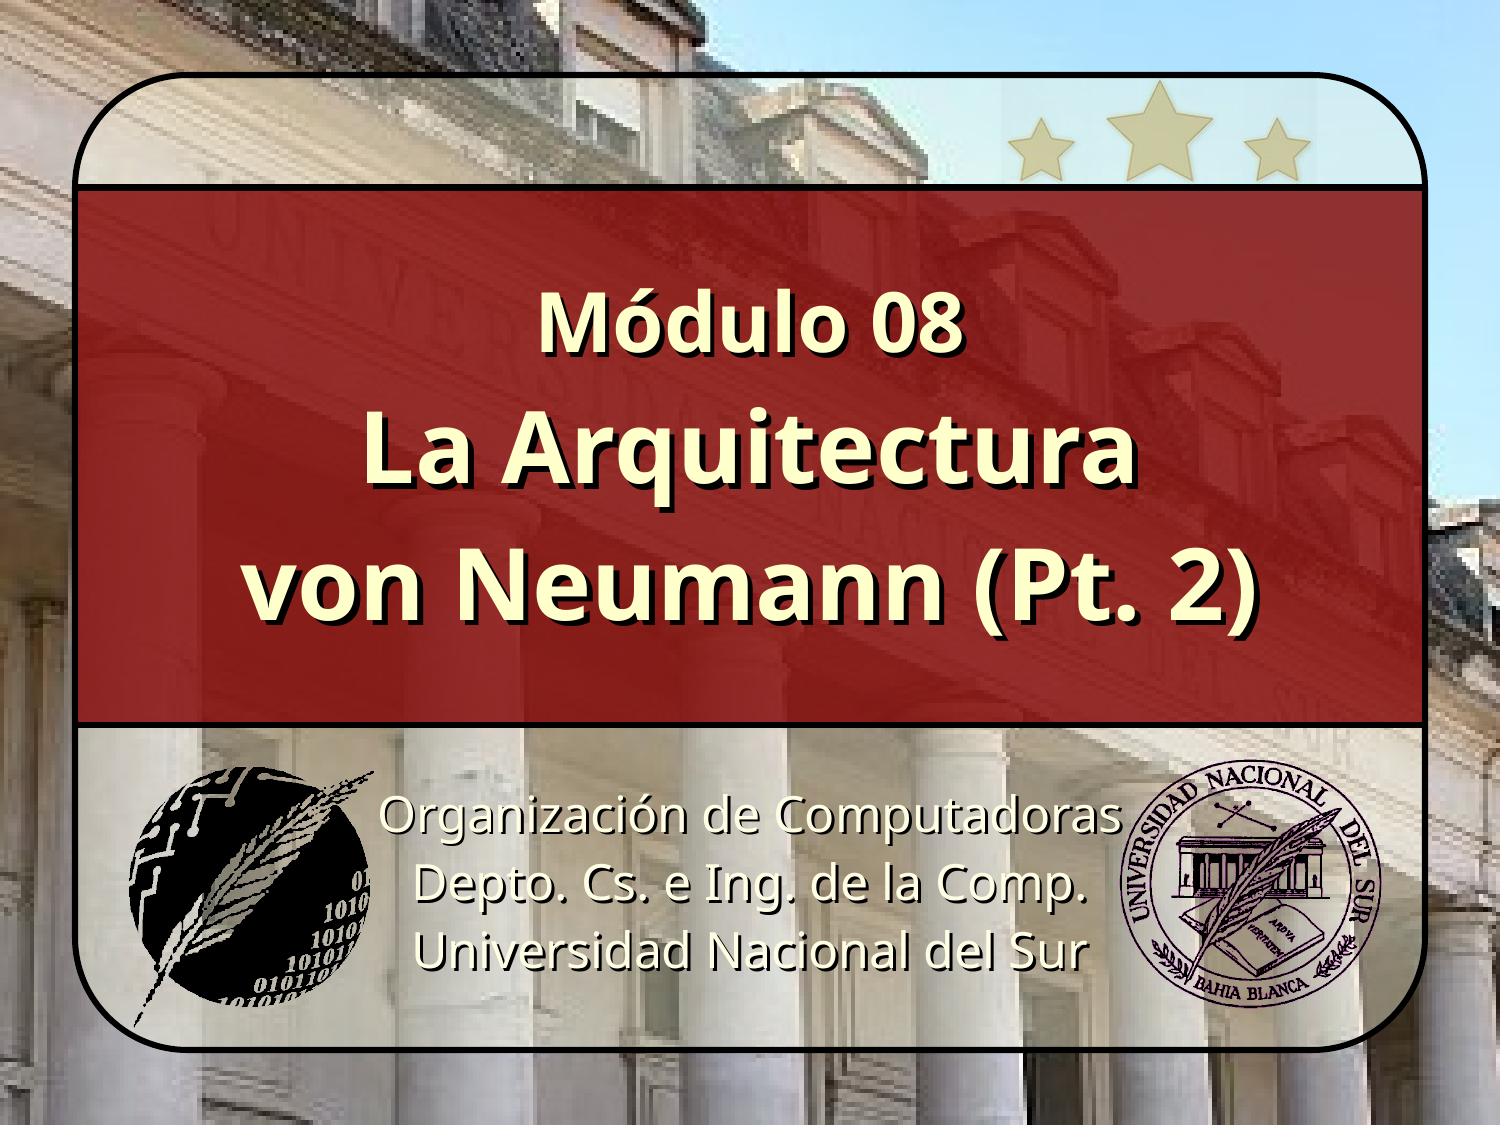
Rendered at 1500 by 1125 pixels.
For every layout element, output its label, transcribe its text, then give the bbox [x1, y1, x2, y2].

title Módulo 08 La Arquitectura von Neumann (Pt. 2) [128, 187, 1372, 726]
picture [0, 0, 1500, 1125]
